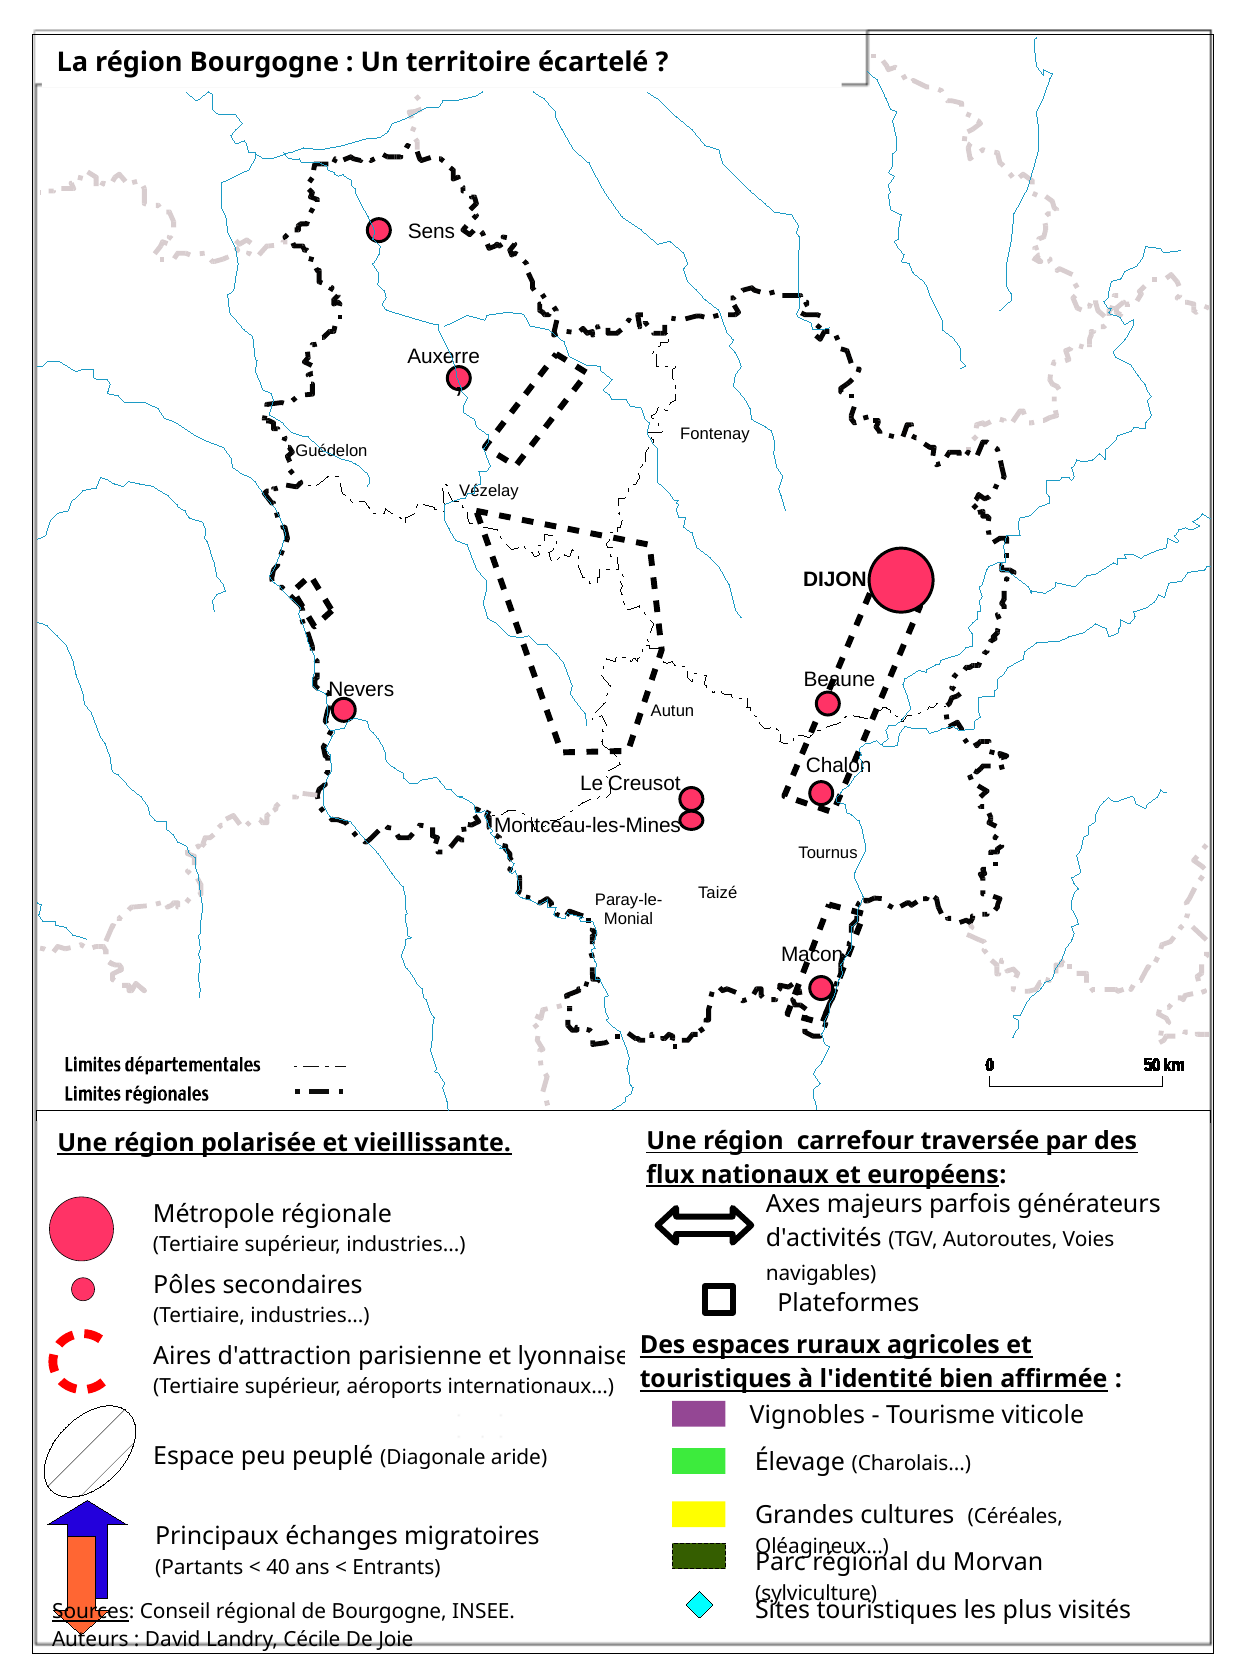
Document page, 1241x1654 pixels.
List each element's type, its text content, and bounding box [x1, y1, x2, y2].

text_box Fontenay [665, 416, 770, 462]
text_box DIJON [869, 596, 880, 606]
text_box , [447, 366, 471, 390]
text_box La région Bourgogne : Un territoire écartelé ? [41, 35, 842, 84]
text_box Auxerre [392, 337, 506, 440]
text_box Une région carrefour traversée par des flux nationaux et européens: [631, 1115, 1208, 1191]
text_box DIJON [788, 560, 875, 606]
text_box Vignobles - Tourisme viticole [734, 1389, 1196, 1442]
text_box Vézelay [444, 474, 549, 574]
text_box Montceau-les-Mines [479, 806, 699, 909]
text_box Sens [393, 212, 511, 256]
text_box Sites touristiques les plus visités [740, 1583, 1201, 1637]
text_box Une région polarisée et vieillissante. [42, 1117, 631, 1172]
text_box Taizé [683, 875, 783, 921]
text_box Aires d'attraction parisienne et lyonnaise (Tertiaire supérieur, aéroports internationaux...) [138, 1329, 657, 1416]
text_box Guédelon [280, 433, 385, 479]
text_box Métropole régionale (Tertiaire supérieur, industries...) [138, 1188, 510, 1259]
text_box Sources: Conseil régional de Bourgogne, INSEE. Auteurs : David Landry, Cécile De Joie [37, 1588, 567, 1654]
text_box Axes majeurs parfois générateurs d'activités (TGV, Autoroutes, Voies navigables) [751, 1178, 1193, 1284]
text_box Élevage (Charolais...) [740, 1436, 1206, 1489]
text_box Tournus [783, 835, 888, 935]
text_box Beaune [789, 660, 891, 808]
text_box Parc régional du Morvan (sylviculture) [740, 1536, 1178, 1583]
text_box Autun [635, 693, 740, 739]
text_box Macon [766, 934, 863, 1040]
text_box Des espaces ruraux agricoles et touristiques à l'identité bien affirmée : [625, 1319, 1172, 1395]
text_box [33, 29, 1214, 1648]
text_box Pôles secondaires (Tertiaire, industries...) [138, 1259, 744, 1329]
text_box Paray-le-Monial [576, 909, 681, 936]
text_box Nevers [313, 670, 411, 813]
text_box Chalon [829, 808, 888, 813]
text_box Grandes cultures (Céréales, Oléagineux...) [740, 1489, 1206, 1542]
text_box Le Creusot [565, 764, 697, 806]
text_box Espace peu peuplé (Diagonale aride) [138, 1430, 595, 1497]
text_box Chalon [791, 808, 822, 813]
text_box Principaux échanges migratoires (Partants < 40 ans < Entrants) [140, 1510, 670, 1597]
text_box Plateformes multimodales [762, 1277, 1090, 1319]
